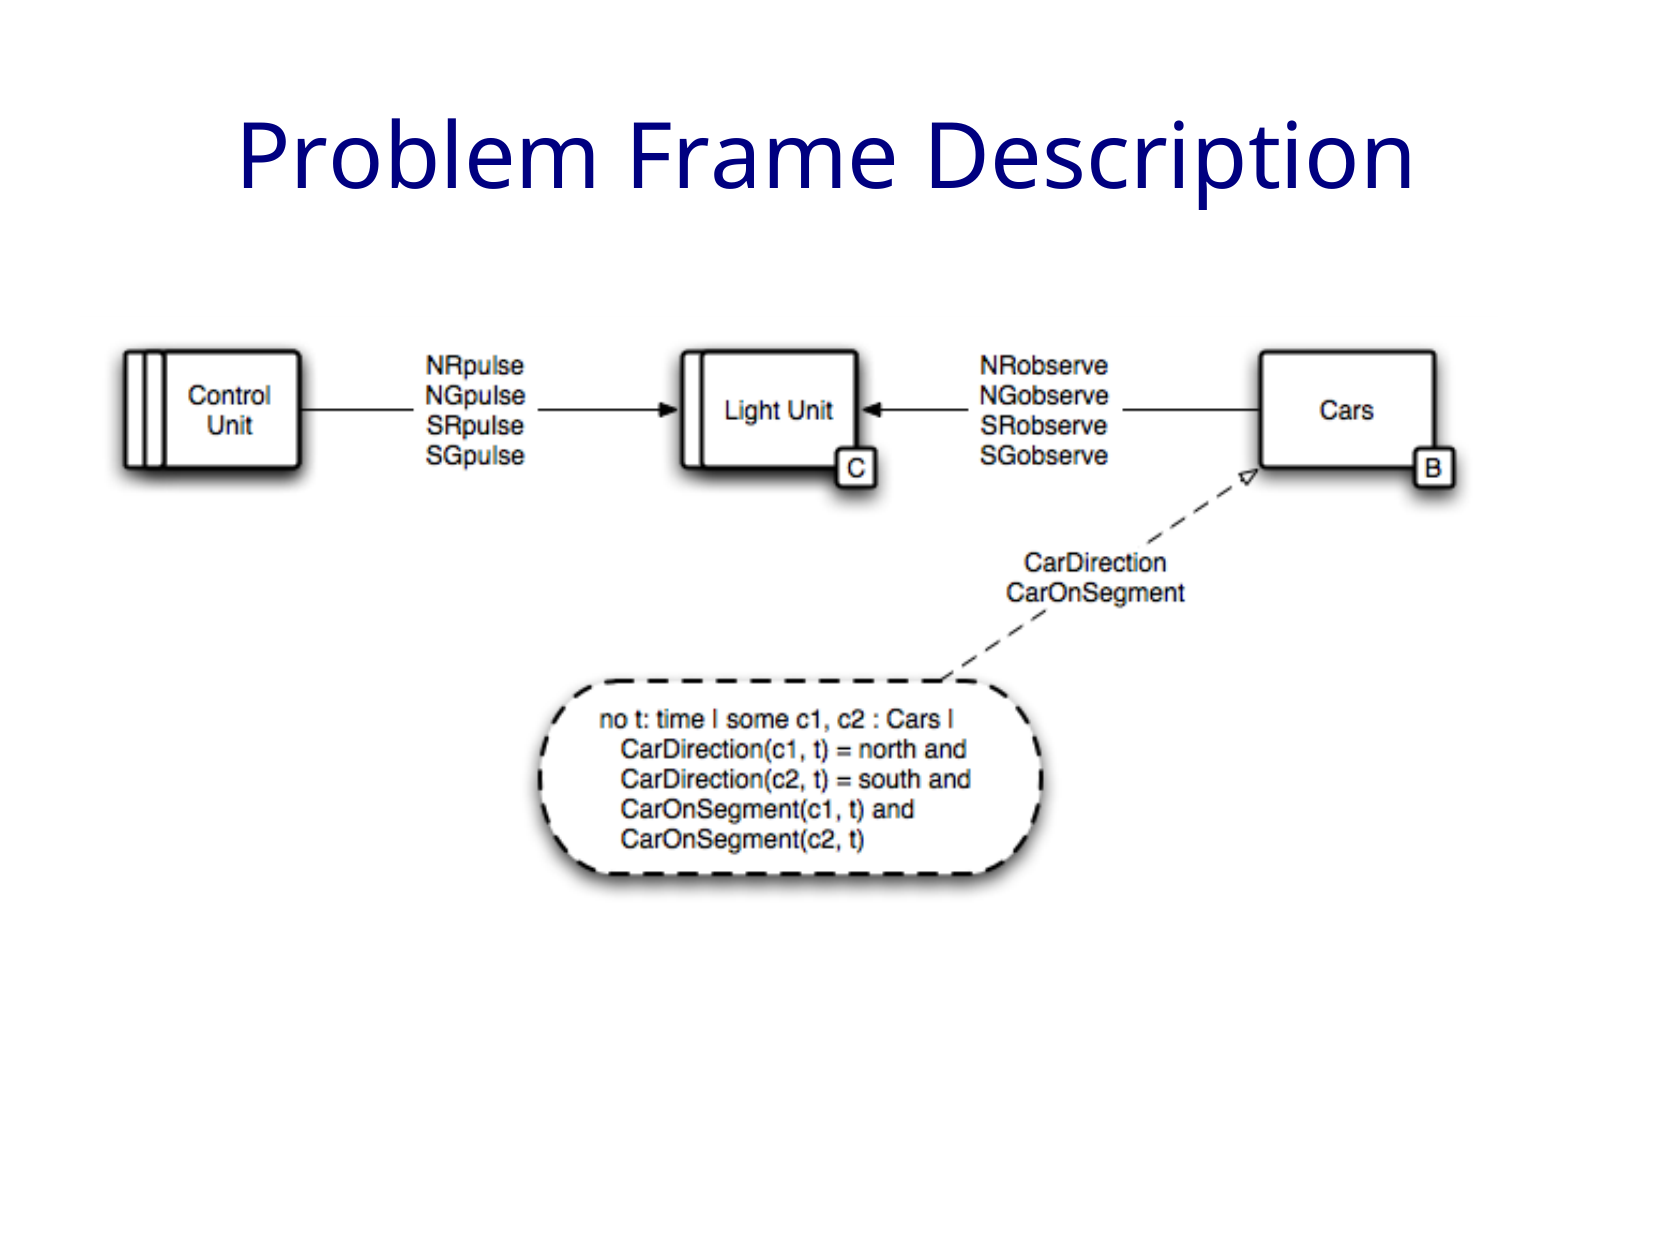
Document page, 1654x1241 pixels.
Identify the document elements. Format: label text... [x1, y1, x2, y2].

title Problem Frame Description [82, 49, 1571, 257]
picture [80, 315, 1498, 928]
